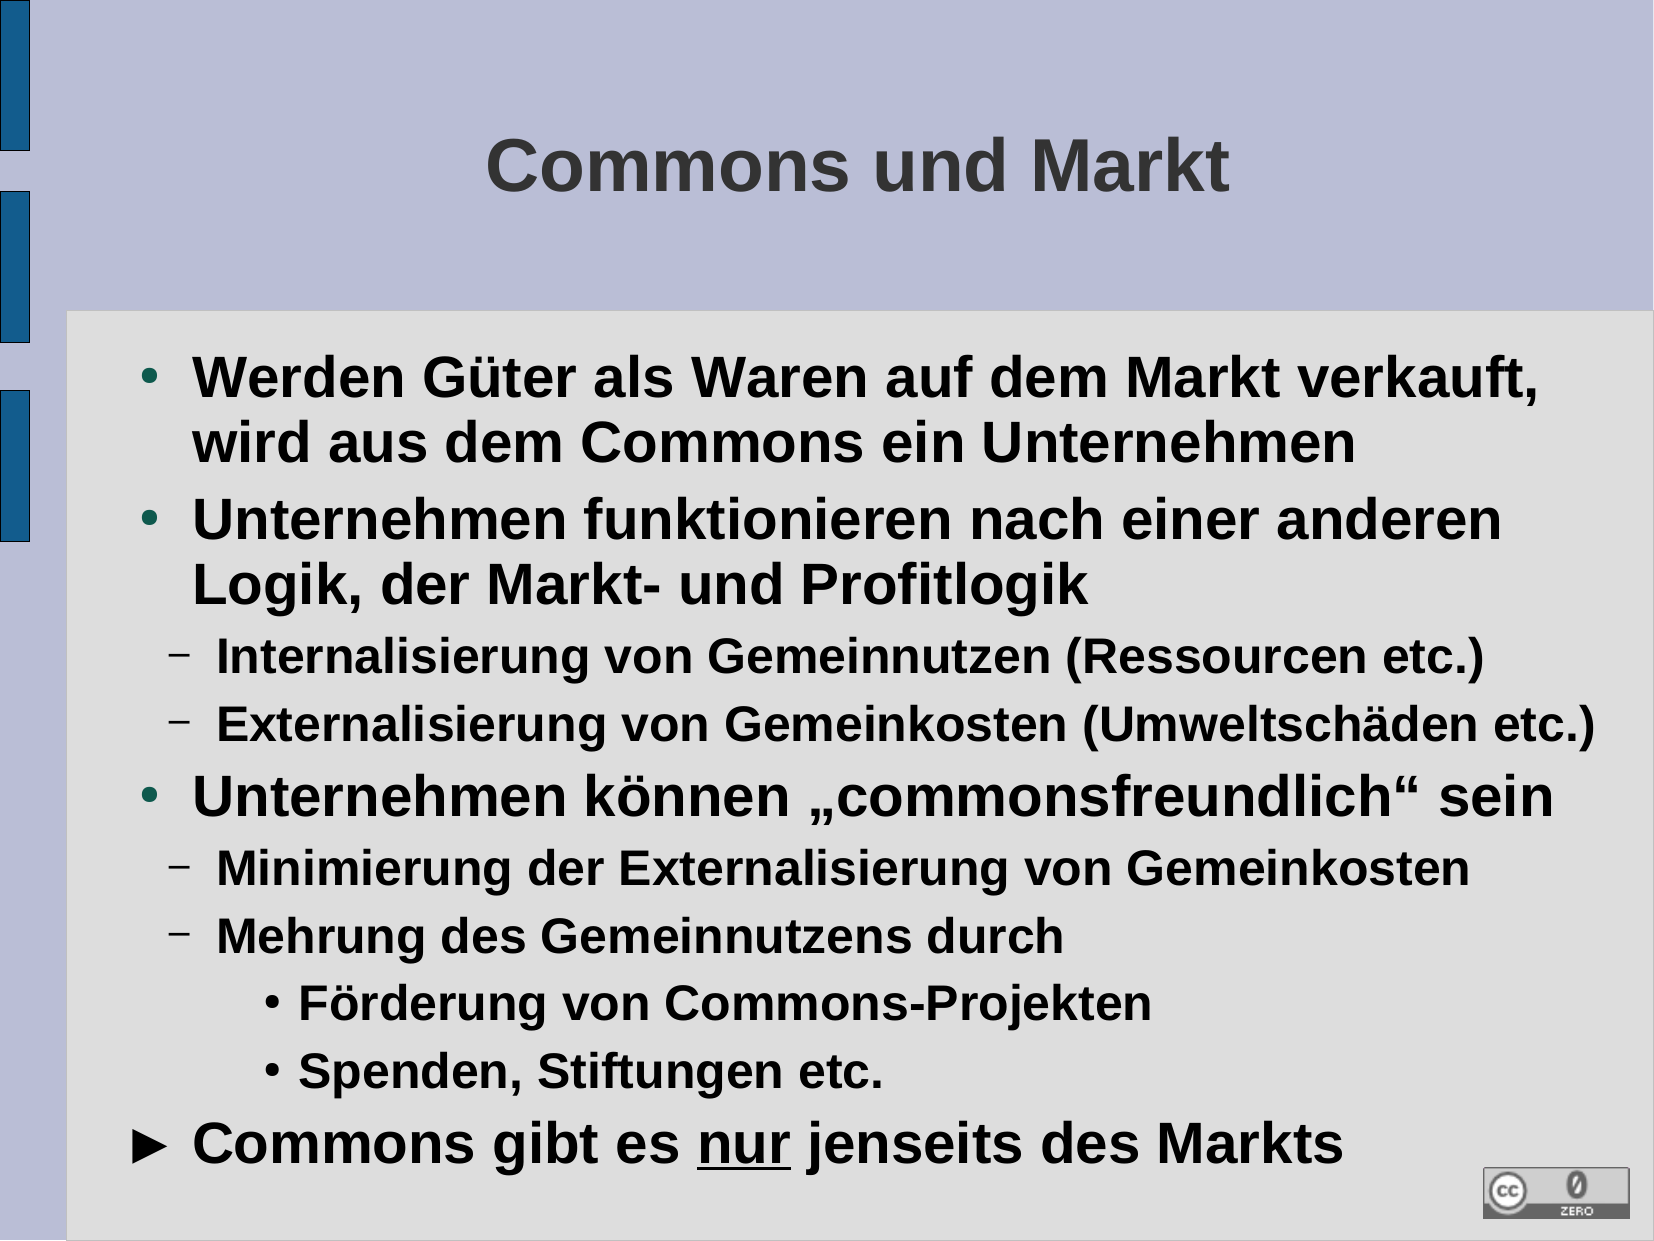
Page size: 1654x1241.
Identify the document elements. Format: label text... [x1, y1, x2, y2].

title Commons und Markt [121, 61, 1595, 269]
list Werden Güter als Waren auf dem Markt verkauft, wird aus dem Commons ein Unternehmen Unternehmen funktionieren nach einer anderen Logik, der Markt- und Profitlogik Internalisierung von Gemeinnutzen (Ressourcen etc.) Externalisierung von Gemeinkosten (Umweltschäden etc.) Unternehmen können „commonsfreundlich“ sein Minimierung der Externalisierung von Gemeinkosten Mehrung des Gemeinnutzens durch Förderung von Commons-Projekten Spenden, Stiftungen etc. ► Commons gibt es nur jenseits des Markts [121, 344, 1625, 1176]
picture [1483, 1167, 1630, 1219]
